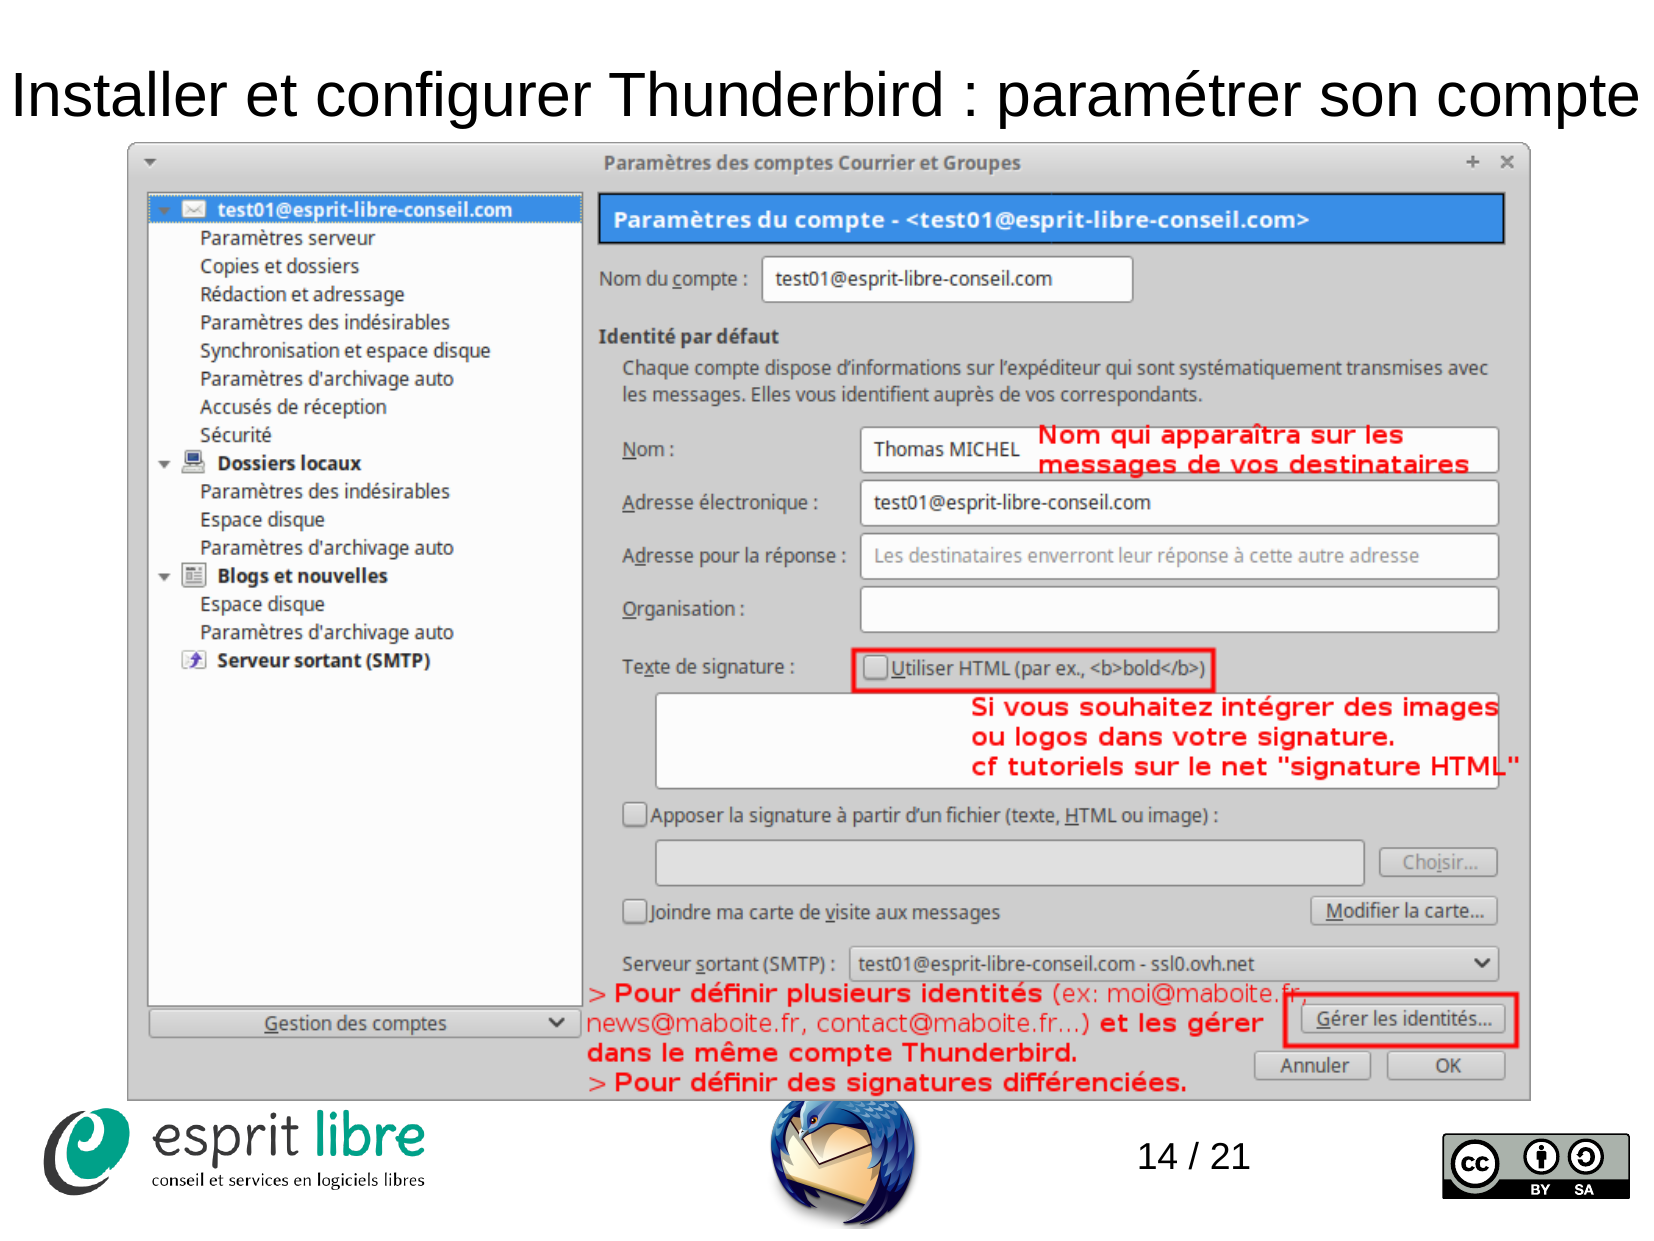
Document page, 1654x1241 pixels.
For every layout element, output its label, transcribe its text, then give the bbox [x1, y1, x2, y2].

picture [0, 142, 1531, 1241]
title Installer et configurer Thunderbird : paramétrer son compte [0, 20, 1654, 169]
